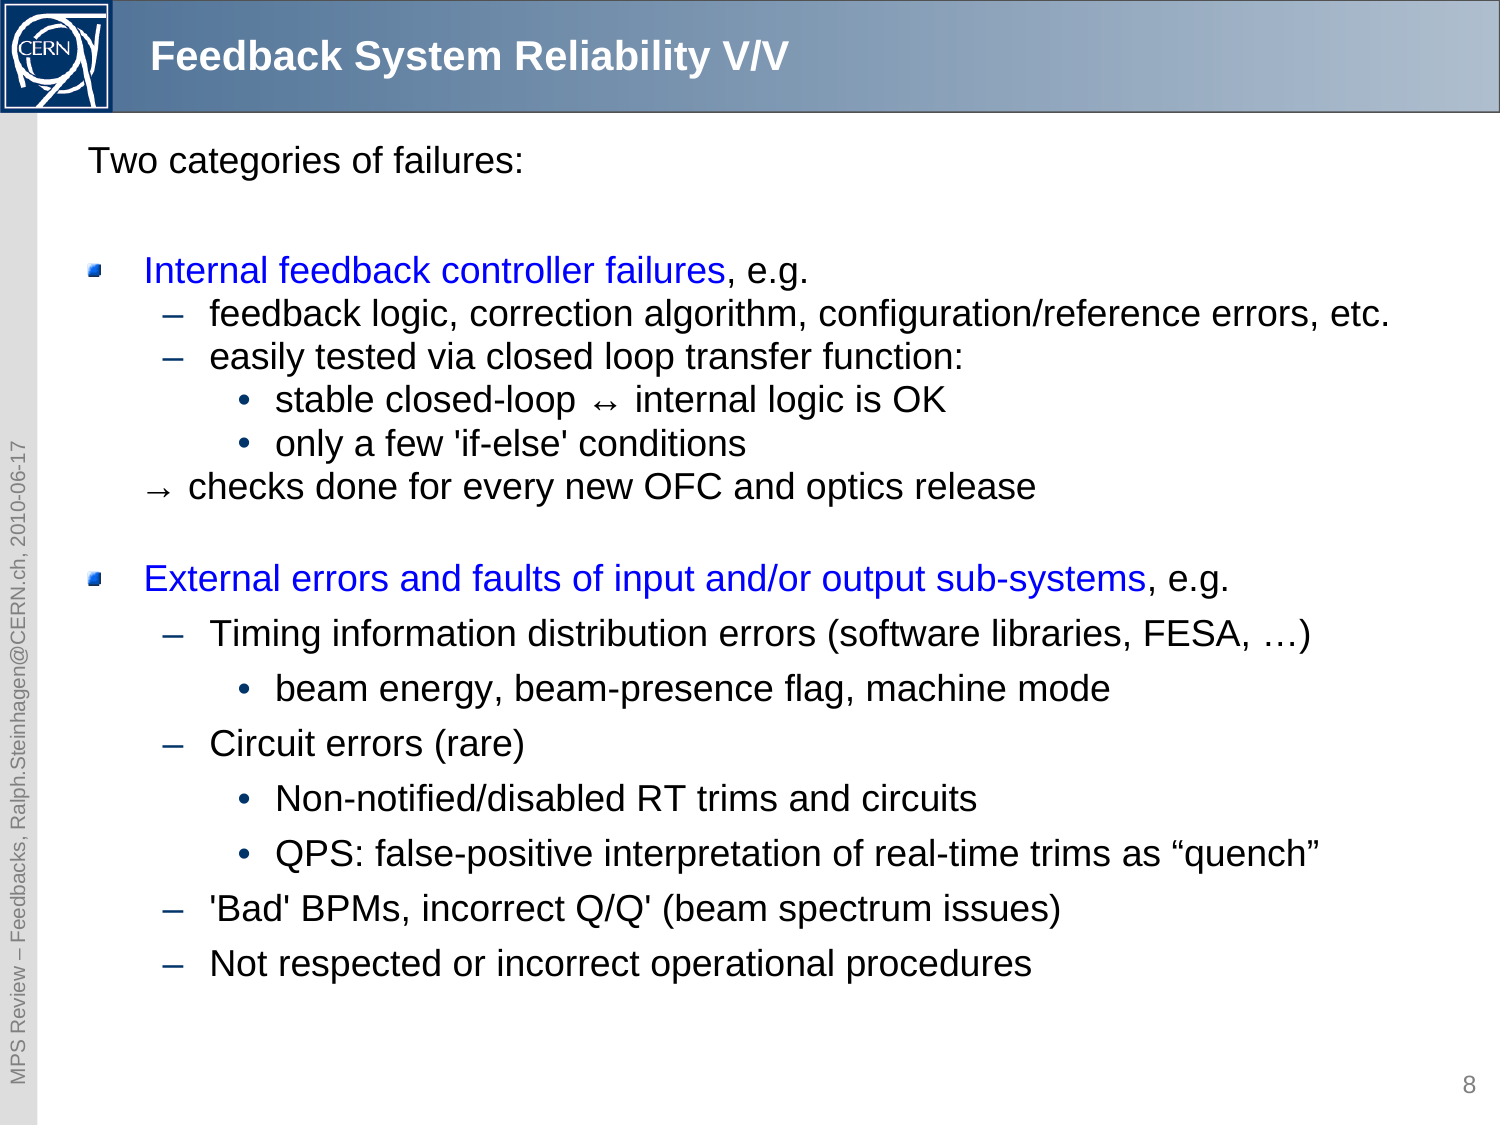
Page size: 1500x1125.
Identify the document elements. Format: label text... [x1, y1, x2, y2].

picture [0, 0, 113, 113]
list Two categories of failures: Internal feedback controller failures, e.g. feedback logic, correction algorithm, configuration/reference errors, etc. easily tested via closed loop transfer function: stable closed-loop ↔ internal logic is OK only a few 'if-else' conditions → checks done for every new OFC and optics release External errors and faults of input and/or output sub-systems, e.g. Timing information distribution errors (software libraries, FESA, …) beam energy, beam-presence flag, machine mode Circuit errors (rare) Non-notified/disabled RT trims and circuits QPS: false-positive interpretation of real-time trims as “quench” 'Bad' BPMs, incorrect Q/Q' (beam spectrum issues) Not respected or incorrect operational procedures [87, 137, 1438, 1058]
title Feedback System Reliability V/V [150, 7, 1201, 106]
